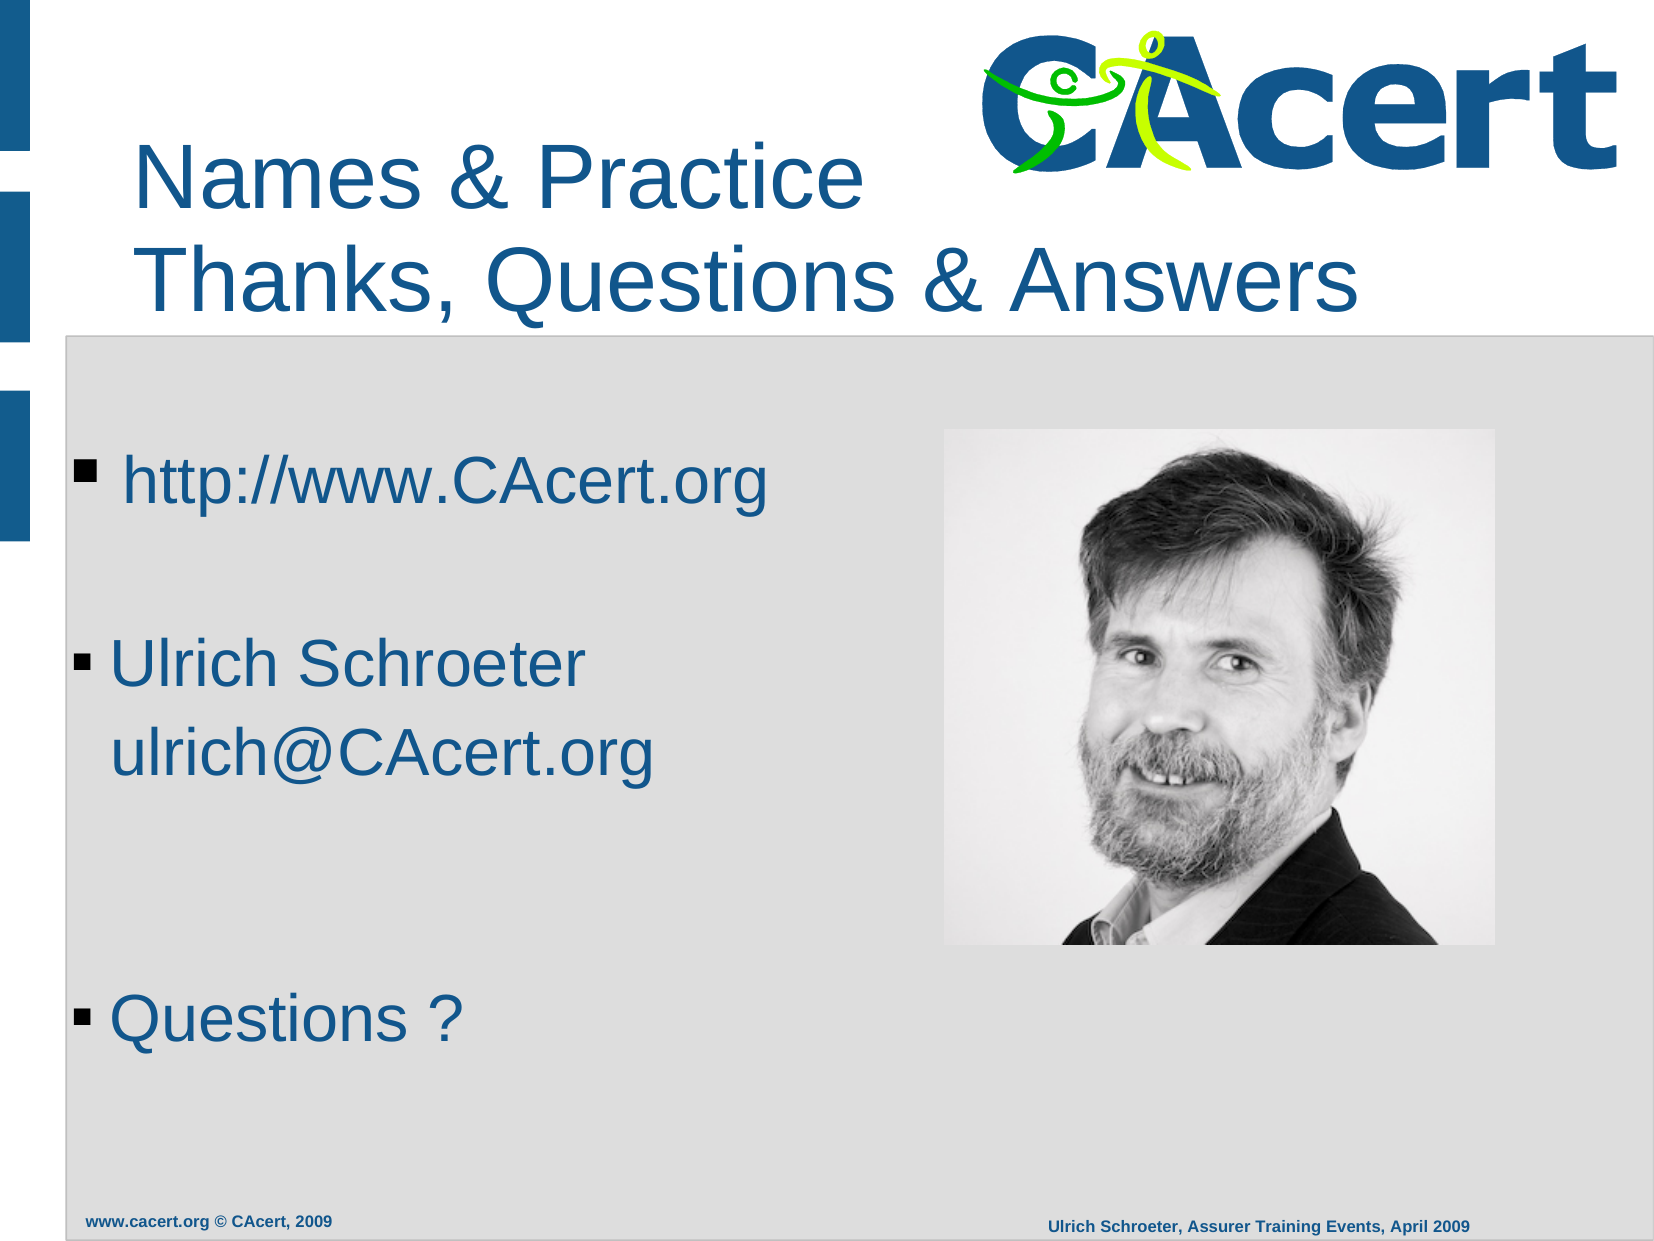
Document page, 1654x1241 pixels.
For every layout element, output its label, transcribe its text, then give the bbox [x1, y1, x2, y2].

text_box http://www.CAcert.org Ulrich Schroeter ulrich@CAcert.org Questions ? [59, 413, 786, 1166]
text_box Names & Practice Thanks, Questions & Answers [118, 118, 1378, 339]
picture [944, 429, 1495, 945]
